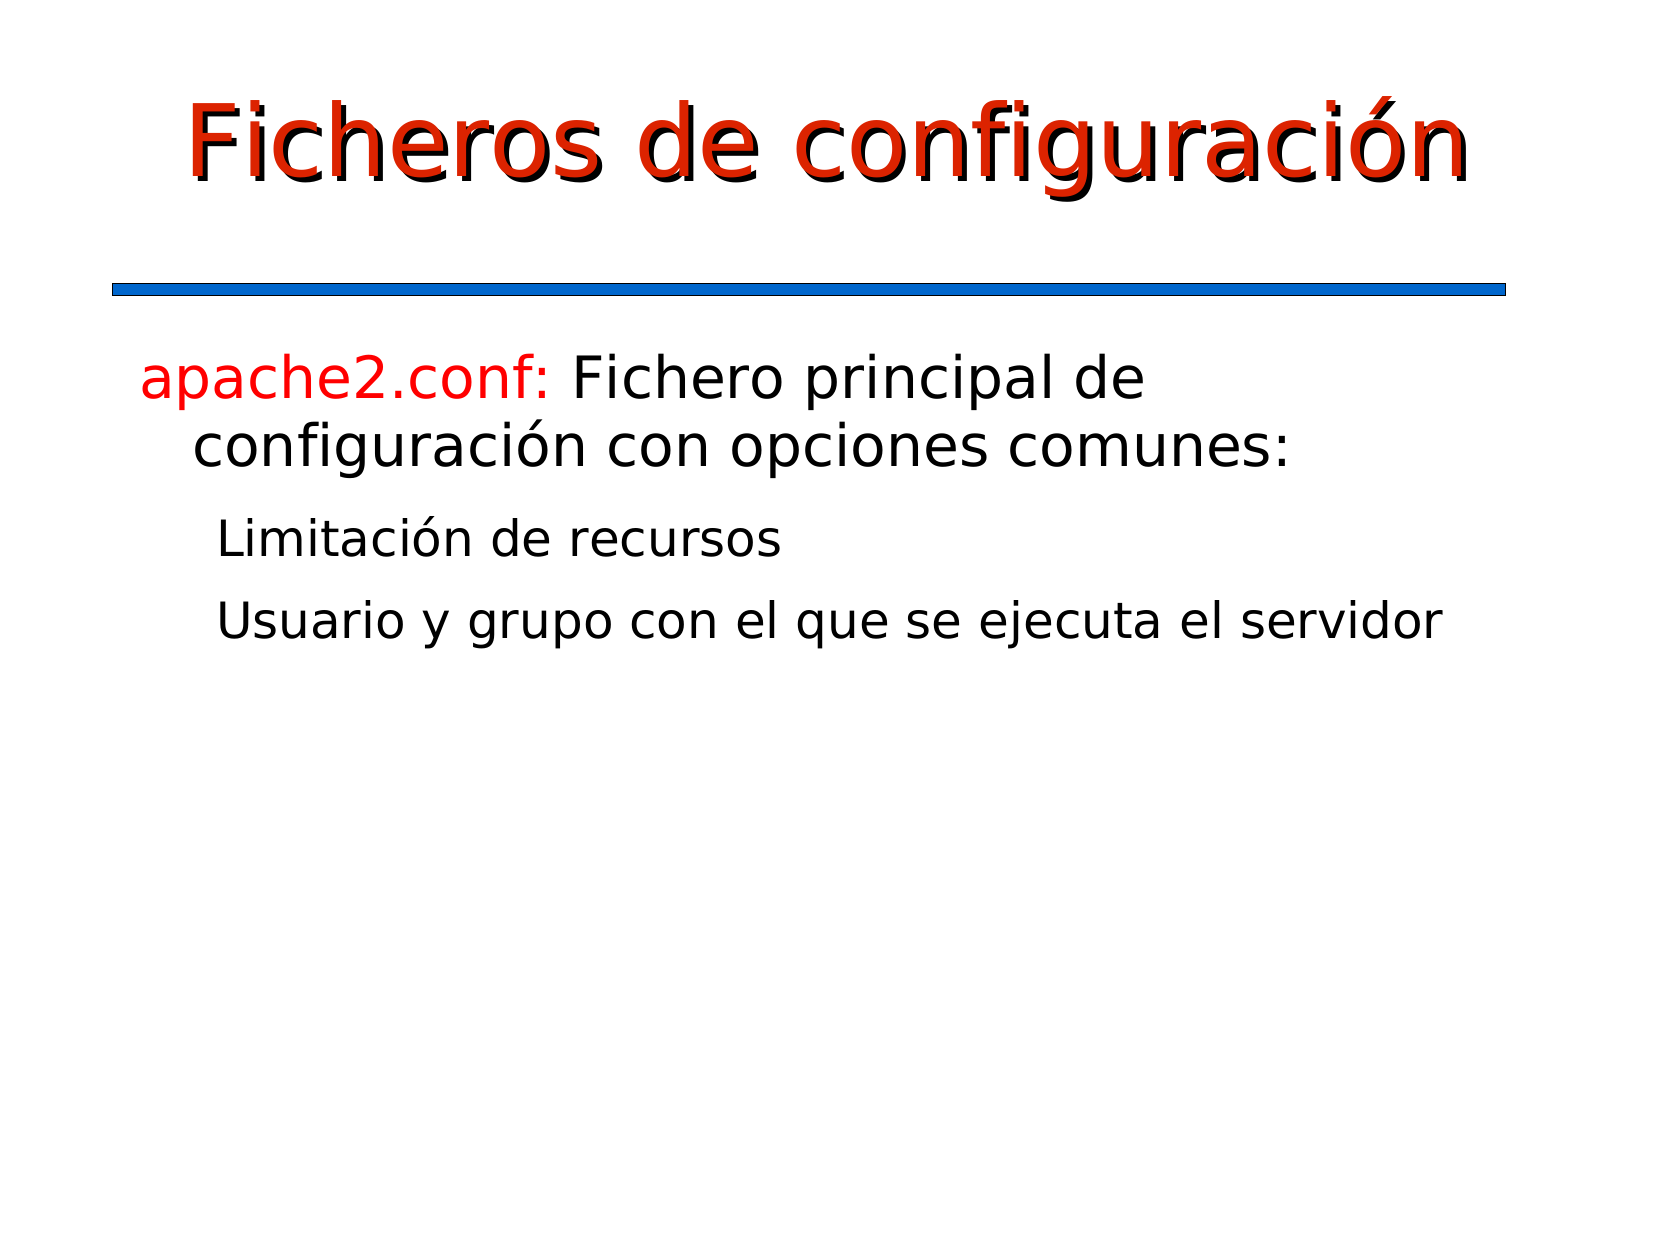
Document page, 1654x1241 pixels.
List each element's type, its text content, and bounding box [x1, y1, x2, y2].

list apache2.conf: Fichero principal de configuración con opciones comunes: Limitación de recursos Usuario y grupo con el que se ejecuta el servidor [121, 344, 1534, 1127]
title Ficheros de configuración [121, 37, 1534, 246]
